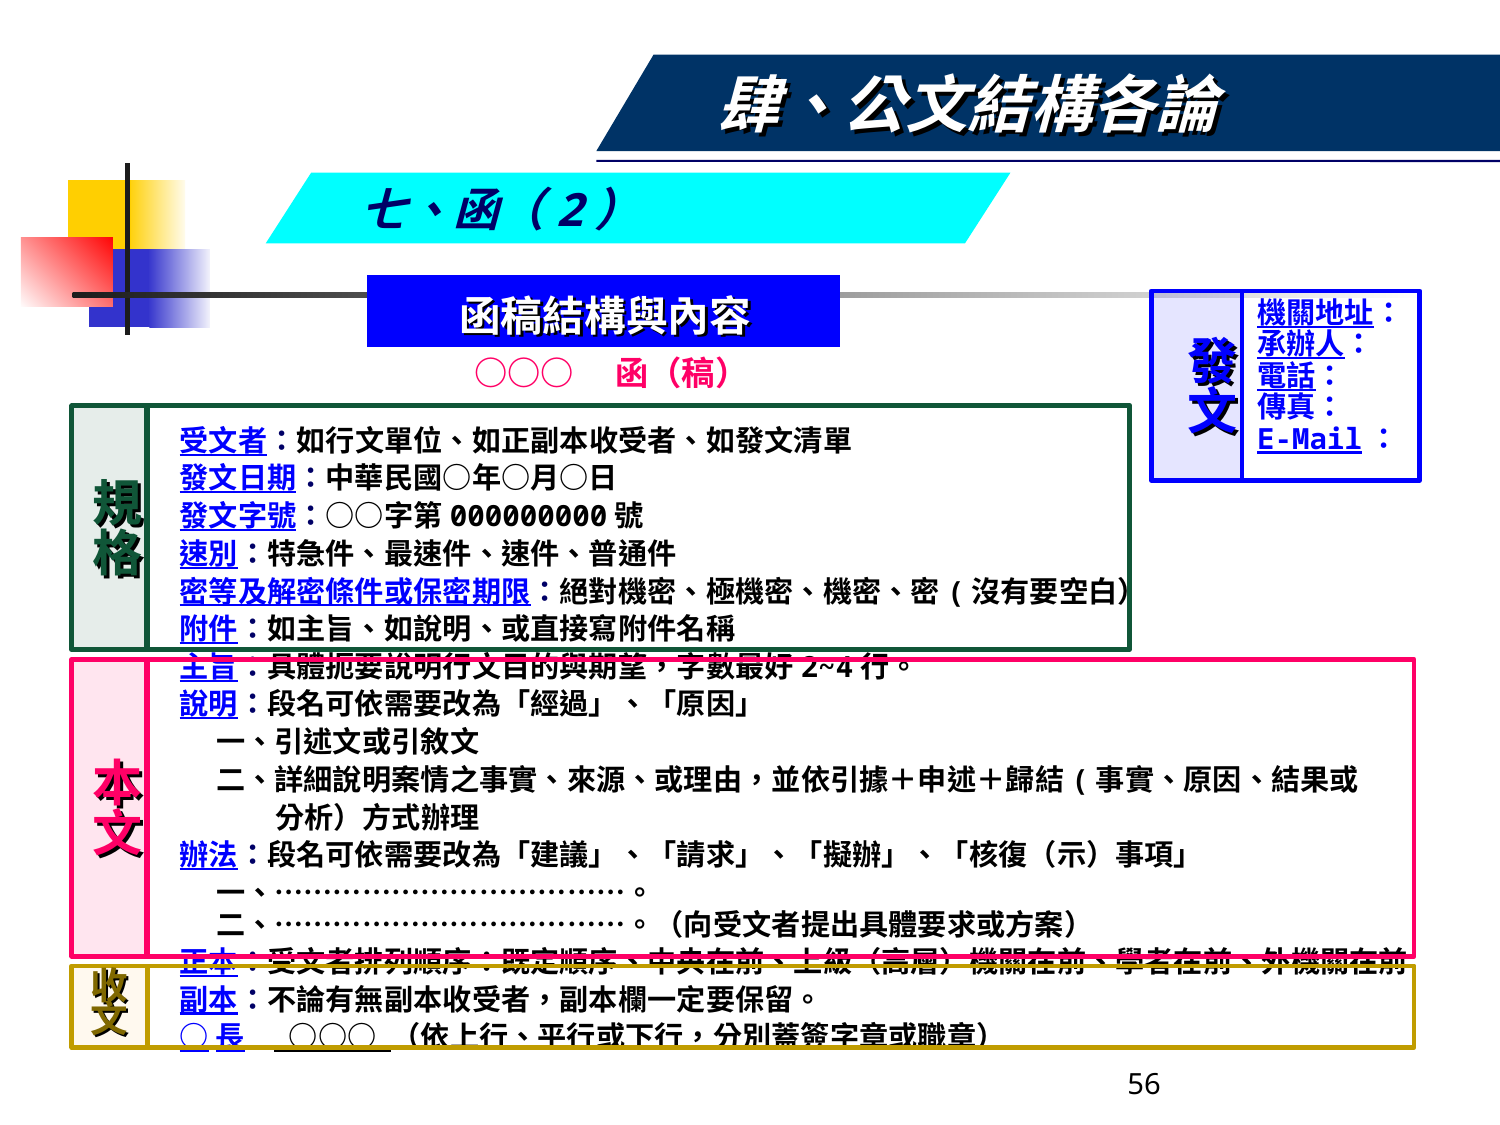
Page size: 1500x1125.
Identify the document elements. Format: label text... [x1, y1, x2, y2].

text_box 機關地址： 承辦人： 電話： 傳真： E-Mail： [1242, 291, 1420, 480]
text_box 肆、公文結構各論 [596, 54, 1500, 152]
text_box <編號> [1112, 1073, 1426, 1113]
text_box ○○○ 函（稿） 受文者：如行文單位、如正副本收受者、如發文清單 發文日期：中華民國○年○月○日 發文字號：○○字第000000000號 速別：特急件、最速件、速件、普通件 密等及解密條件或保密期限：絕對機密、極機密、機密、密(沒有要空白） 附件：如主旨、如說明、或直接寫附件名稱 主旨：具體扼要說明行文目的與期望，字數最好2~4行。 說明：段名可依需要改為「經過」、「原因」 一、引述文或引敘文 二、詳細說明案情之事實、來源、或理由，並依引據＋申述＋歸結(事實、原因、結果或 分析）方式辦理 辦法：段名可依需要改為「建議」、「請求」、「擬辦」、「核復（示）事項」 一、………………………………。 二、………………………………。（向受文者提出具體要求或方案） 正本：受文者排列順序：既定順序、中央在前、上級（高層）機關在前、學者在前、外機關在前 副本：不論有無副本收受者，副本欄一定要保留。 ○長 ○○○ （依上行、平行或下行，分別蓋簽字章或職章） [165, 352, 1459, 1073]
text_box ○○○ 函（稿） 受文者：如行文單位、如正副本收受者、如發文清單 發文日期：中華民國○年○月○日 發文字號：○○字第000000000號 速別：特急件、最速件、速件、普通件 密等及解密條件或保密期限：絕對機密、極機密、機密、密(沒有要空白） 附件：如主旨、如說明、或直接寫附件名稱 主旨：具體扼要說明行文目的與期望，字數最好2~4行。 說明：段名可依需要改為「經過」、「原因」 一、引述文或引敘文 二、詳細說明案情之事實、來源、或理由，並依引據＋申述＋歸結(事實、原因、結果或 分析）方式辦理 辦法：段名可依需要改為「建議」、「請求」、「擬辦」、「核復（示）事項」 一、………………………………。 二、………………………………。（向受文者提出具體要求或方案） 正本：受文者排列順序：既定順序、中央在前、上級（高層）機關在前、學者在前、外機關在前 副本：不論有無副本收受者，副本欄一定要保留。 ○長 ○○○ （依上行、平行或下行，分別蓋簽字章或職章） [165, 662, 1412, 954]
text_box ○○○ 函（稿） 受文者：如行文單位、如正副本收受者、如發文清單 發文日期：中華民國○年○月○日 發文字號：○○字第000000000號 速別：特急件、最速件、速件、普通件 密等及解密條件或保密期限：絕對機密、極機密、機密、密(沒有要空白） 附件：如主旨、如說明、或直接寫附件名稱 主旨：具體扼要說明行文目的與期望，字數最好2~4行。 說明：段名可依需要改為「經過」、「原因」 一、引述文或引敘文 二、詳細說明案情之事實、來源、或理由，並依引據＋申述＋歸結(事實、原因、結果或 分析）方式辦理 辦法：段名可依需要改為「建議」、「請求」、「擬辦」、「核復（示）事項」 一、………………………………。 二、………………………………。（向受文者提出具體要求或方案） 正本：受文者排列順序：既定順序、中央在前、上級（高層）機關在前、學者在前、外機關在前 副本：不論有無副本收受者，副本欄一定要保留。 ○長 ○○○ （依上行、平行或下行，分別蓋簽字章或職章） [165, 968, 1412, 1045]
text_box 七、函（2） [265, 172, 1011, 244]
text_box 本文 [72, 659, 147, 956]
text_box 規格 [72, 406, 147, 650]
text_box 發文 [1151, 291, 1242, 480]
text_box 函稿結構與內容 [367, 275, 840, 347]
text_box 收文 [72, 966, 145, 1047]
text_box ○○○ 函（稿） 受文者：如行文單位、如正副本收受者、如發文清單 發文日期：中華民國○年○月○日 發文字號：○○字第000000000號 速別：特急件、最速件、速件、普通件 密等及解密條件或保密期限：絕對機密、極機密、機密、密(沒有要空白） 附件：如主旨、如說明、或直接寫附件名稱 主旨：具體扼要說明行文目的與期望，字數最好2~4行。 說明：段名可依需要改為「經過」、「原因」 一、引述文或引敘文 二、詳細說明案情之事實、來源、或理由，並依引據＋申述＋歸結(事實、原因、結果或 分析）方式辦理 辦法：段名可依需要改為「建議」、「請求」、「擬辦」、「核復（示）事項」 一、………………………………。 二、………………………………。（向受文者提出具體要求或方案） 正本：受文者排列順序：既定順序、中央在前、上級（高層）機關在前、學者在前、外機關在前 副本：不論有無副本收受者，副本欄一定要保留。 ○長 ○○○ （依上行、平行或下行，分別蓋簽字章或職章） [165, 408, 1127, 647]
